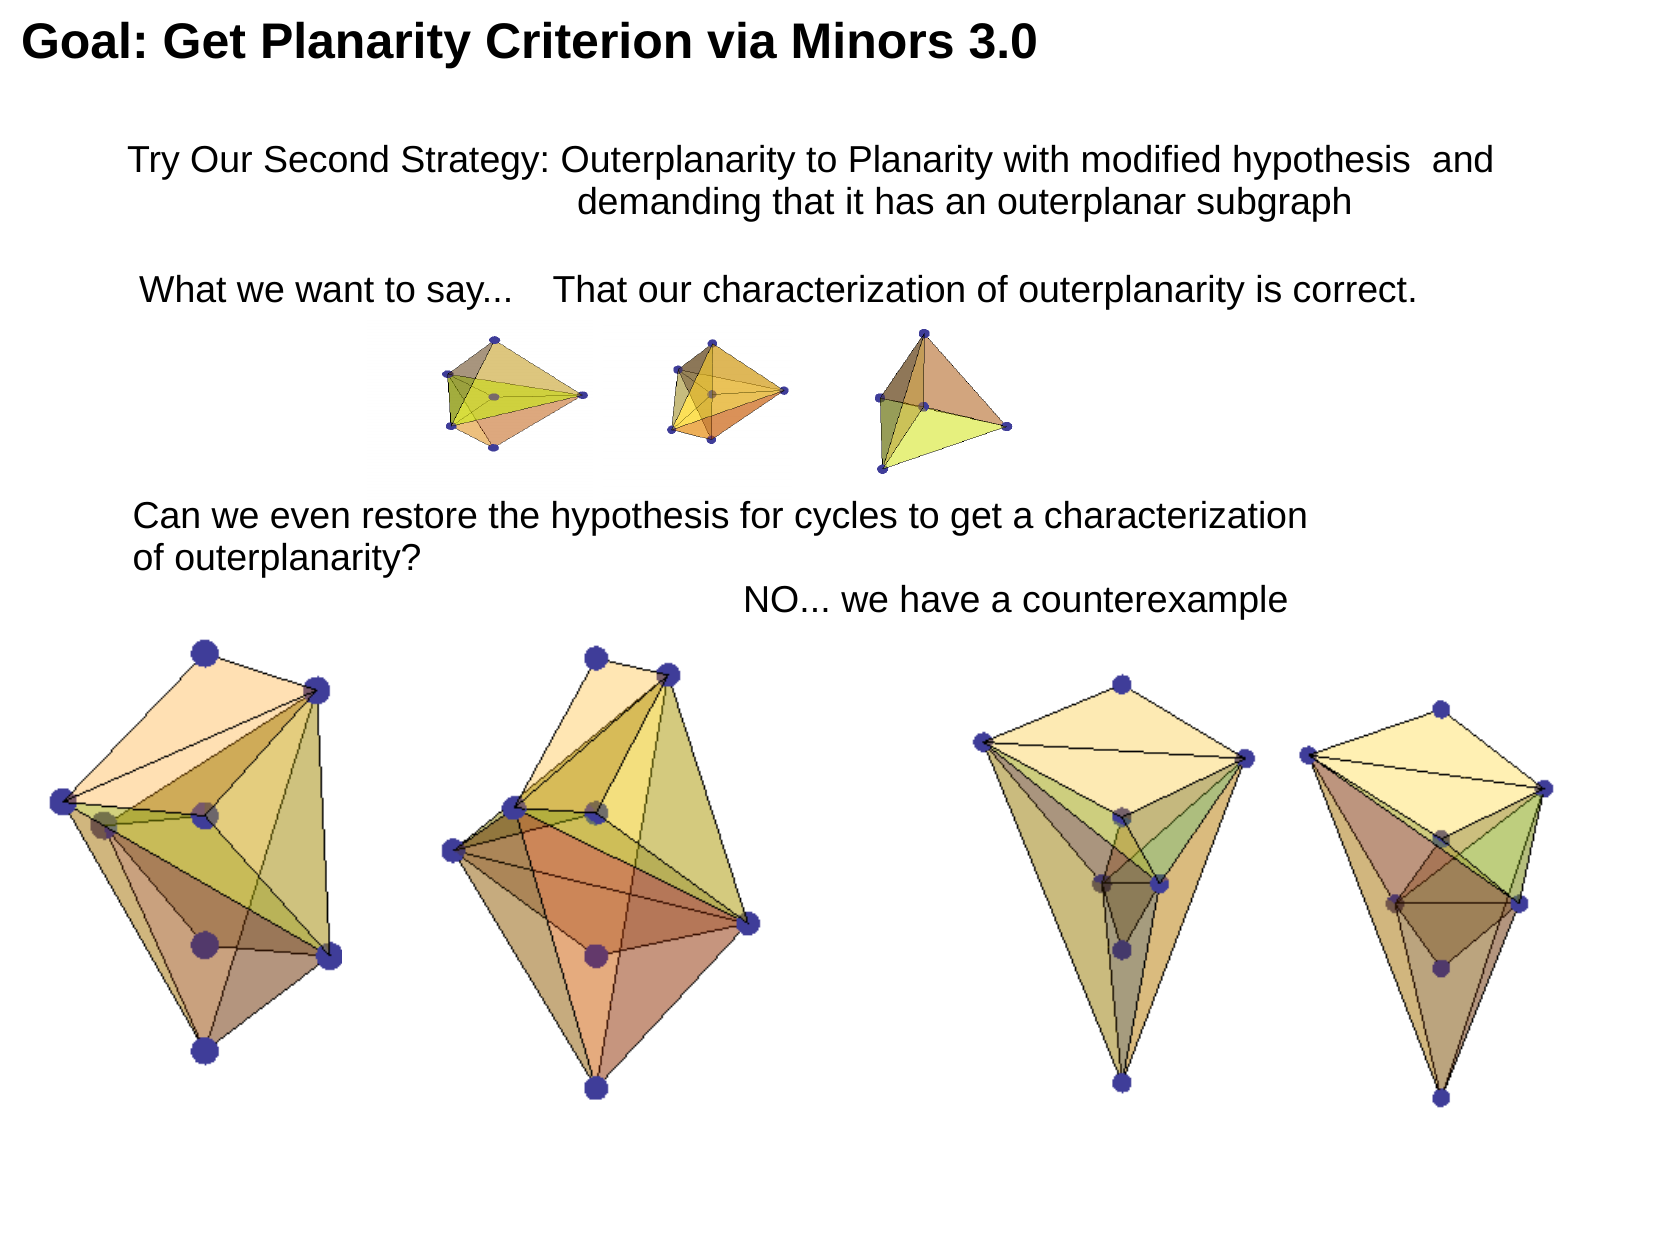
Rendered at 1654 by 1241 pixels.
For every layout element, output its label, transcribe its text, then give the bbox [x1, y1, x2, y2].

text_box Goal: Get Planarity Criterion via Minors 3.0 [6, 6, 1654, 79]
picture [367, 317, 593, 487]
picture [799, 305, 1020, 487]
text_box Can we even restore the hypothesis for cycles to get a characterization of outerplanarity? NO... we have a counterexample [117, 487, 1322, 629]
picture [945, 546, 1652, 1241]
text_box That our characterization of outerplanarity is correct. [537, 260, 1433, 318]
text_box What we want to say... [124, 260, 527, 318]
picture [0, 565, 834, 1241]
picture [603, 319, 792, 487]
text_box Try Our Second Strategy: Outerplanarity to Planarity with modified hypothesis and demanding that it has an outerplanar subgraph [112, 130, 1508, 230]
